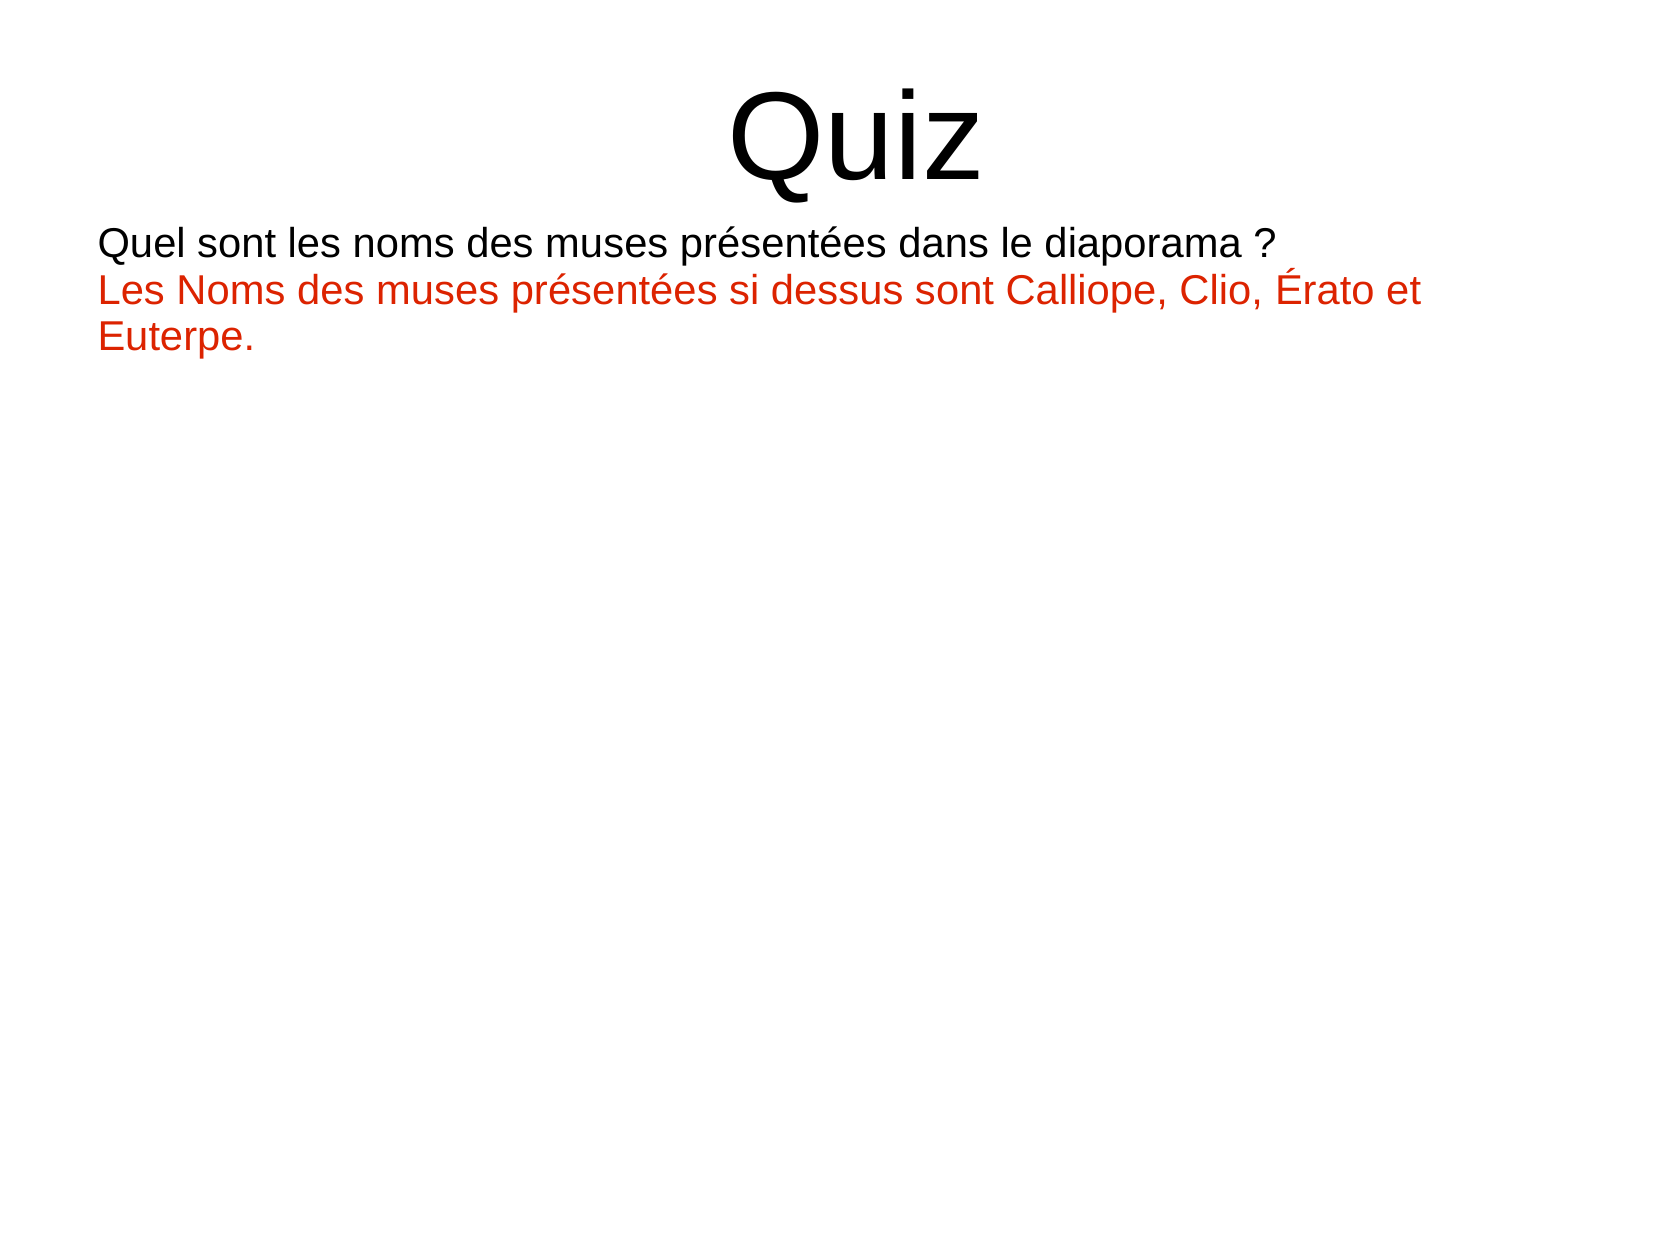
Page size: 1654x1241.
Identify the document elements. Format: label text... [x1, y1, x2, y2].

text_box Quel sont les noms des muses présentées dans le diaporama ? Les Noms des muses présentées si dessus sont Calliope, Clio, Érato et Euterpe. [82, 212, 1441, 368]
text_box Quiz [460, 59, 1252, 212]
